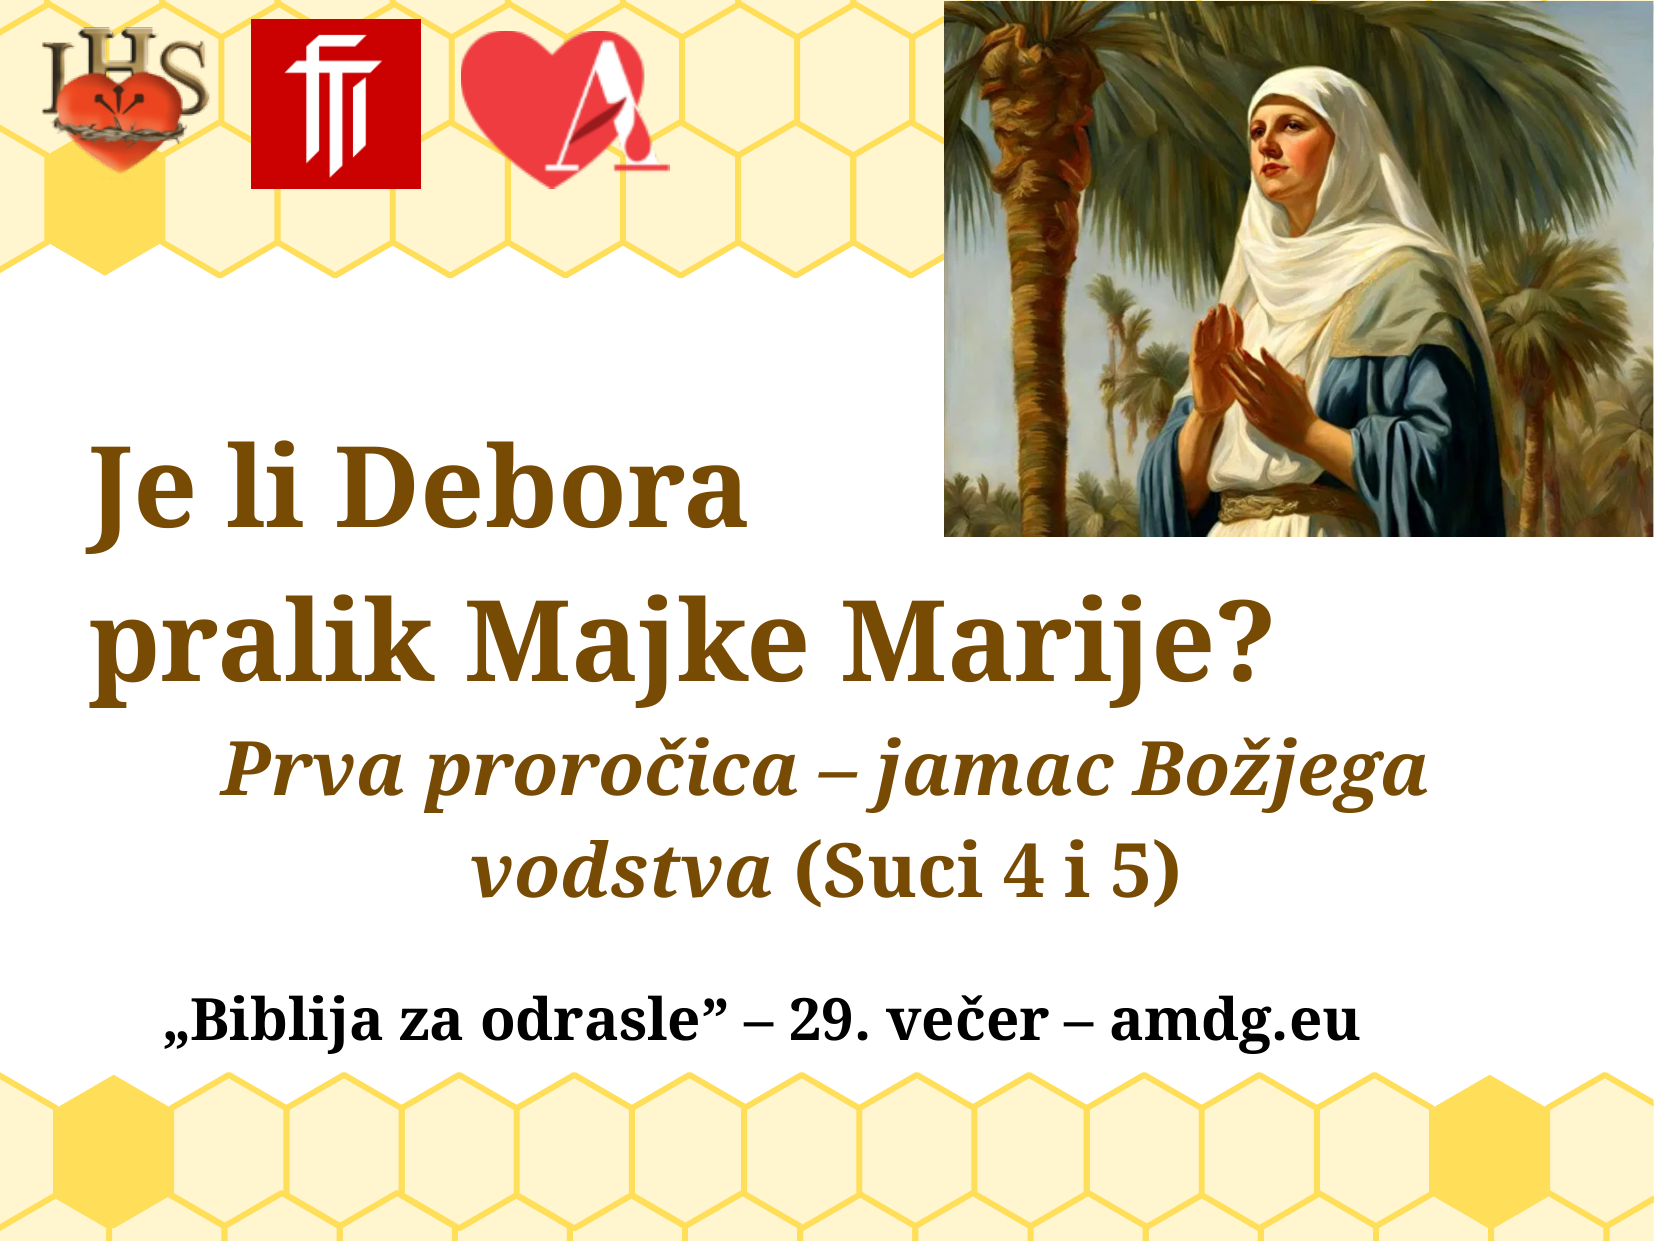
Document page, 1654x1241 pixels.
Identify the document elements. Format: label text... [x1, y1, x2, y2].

picture [251, 19, 421, 189]
text_box „Biblija za odrasle” – 29. večer – amdg.eu [147, 974, 1477, 1130]
subtitle Prva proročica – jamac Božjega vodstva (Suci 4 i 5) [88, 718, 1565, 916]
picture [944, 1, 1654, 537]
title Je li Debora pralik Majke Marije? [88, 354, 1506, 718]
picture [461, 31, 670, 189]
picture [41, 10, 211, 180]
